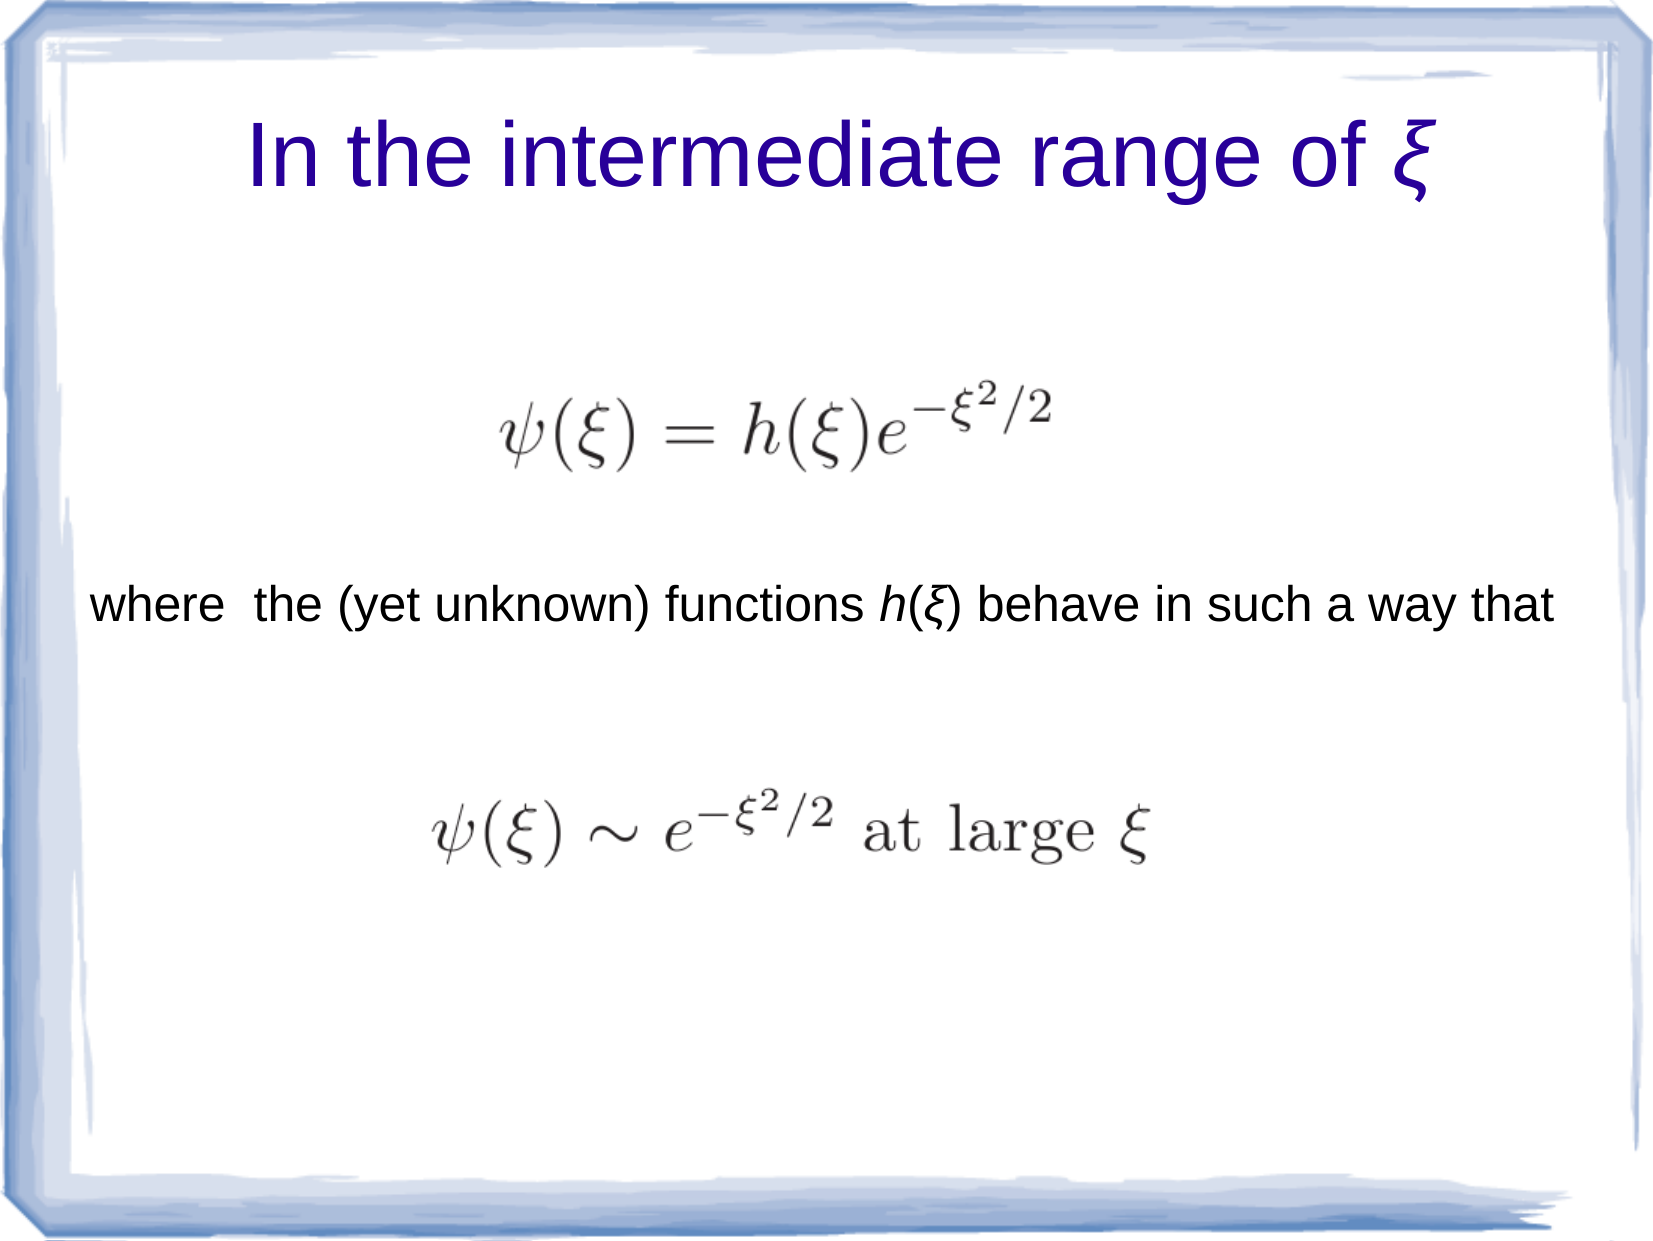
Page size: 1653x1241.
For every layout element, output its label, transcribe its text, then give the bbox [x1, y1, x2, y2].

text_box where the (yet unknown) functions h(ξ) behave in such a way that [75, 570, 1635, 641]
title In the intermediate range of ξ [82, 49, 1571, 257]
picture [0, 0, 1653, 1241]
